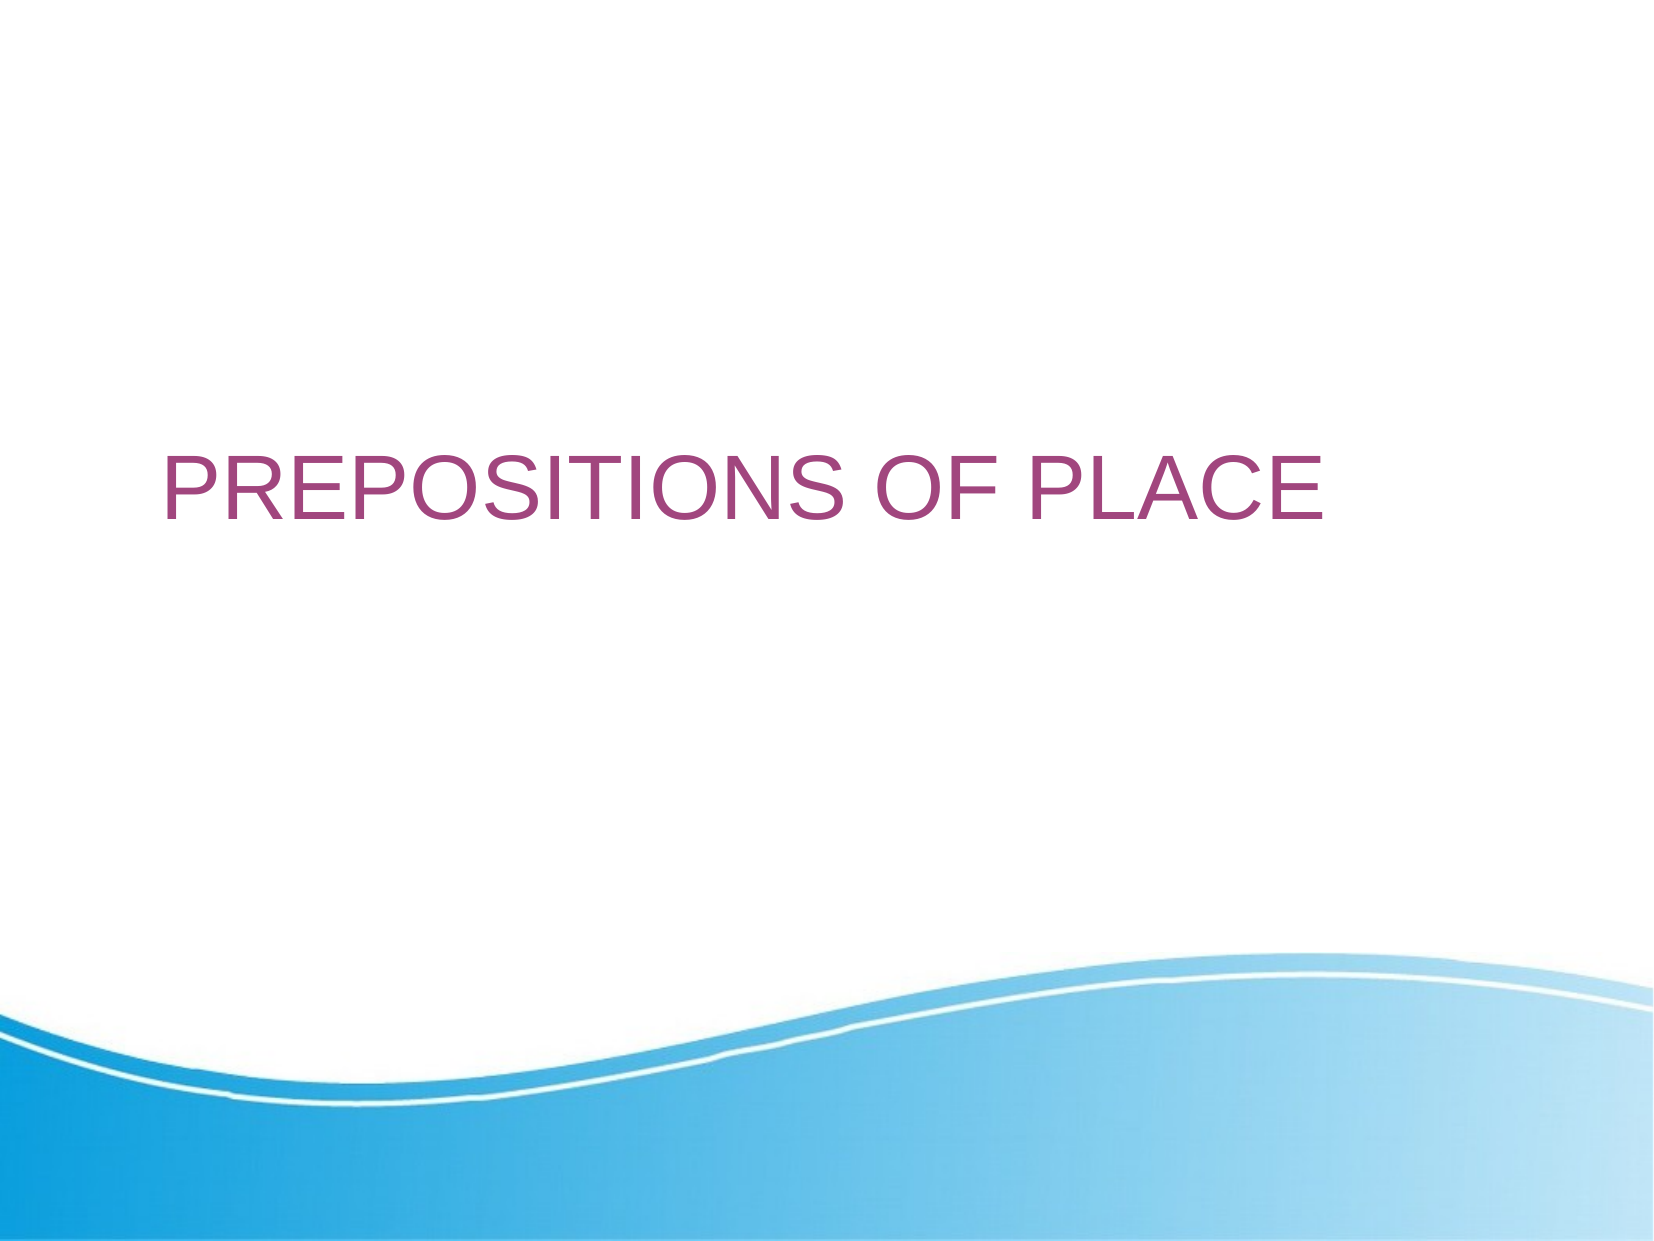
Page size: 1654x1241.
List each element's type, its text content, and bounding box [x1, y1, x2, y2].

title PREPOSITIONS OF PLACE [0, 384, 1489, 592]
picture [0, 952, 1654, 1241]
